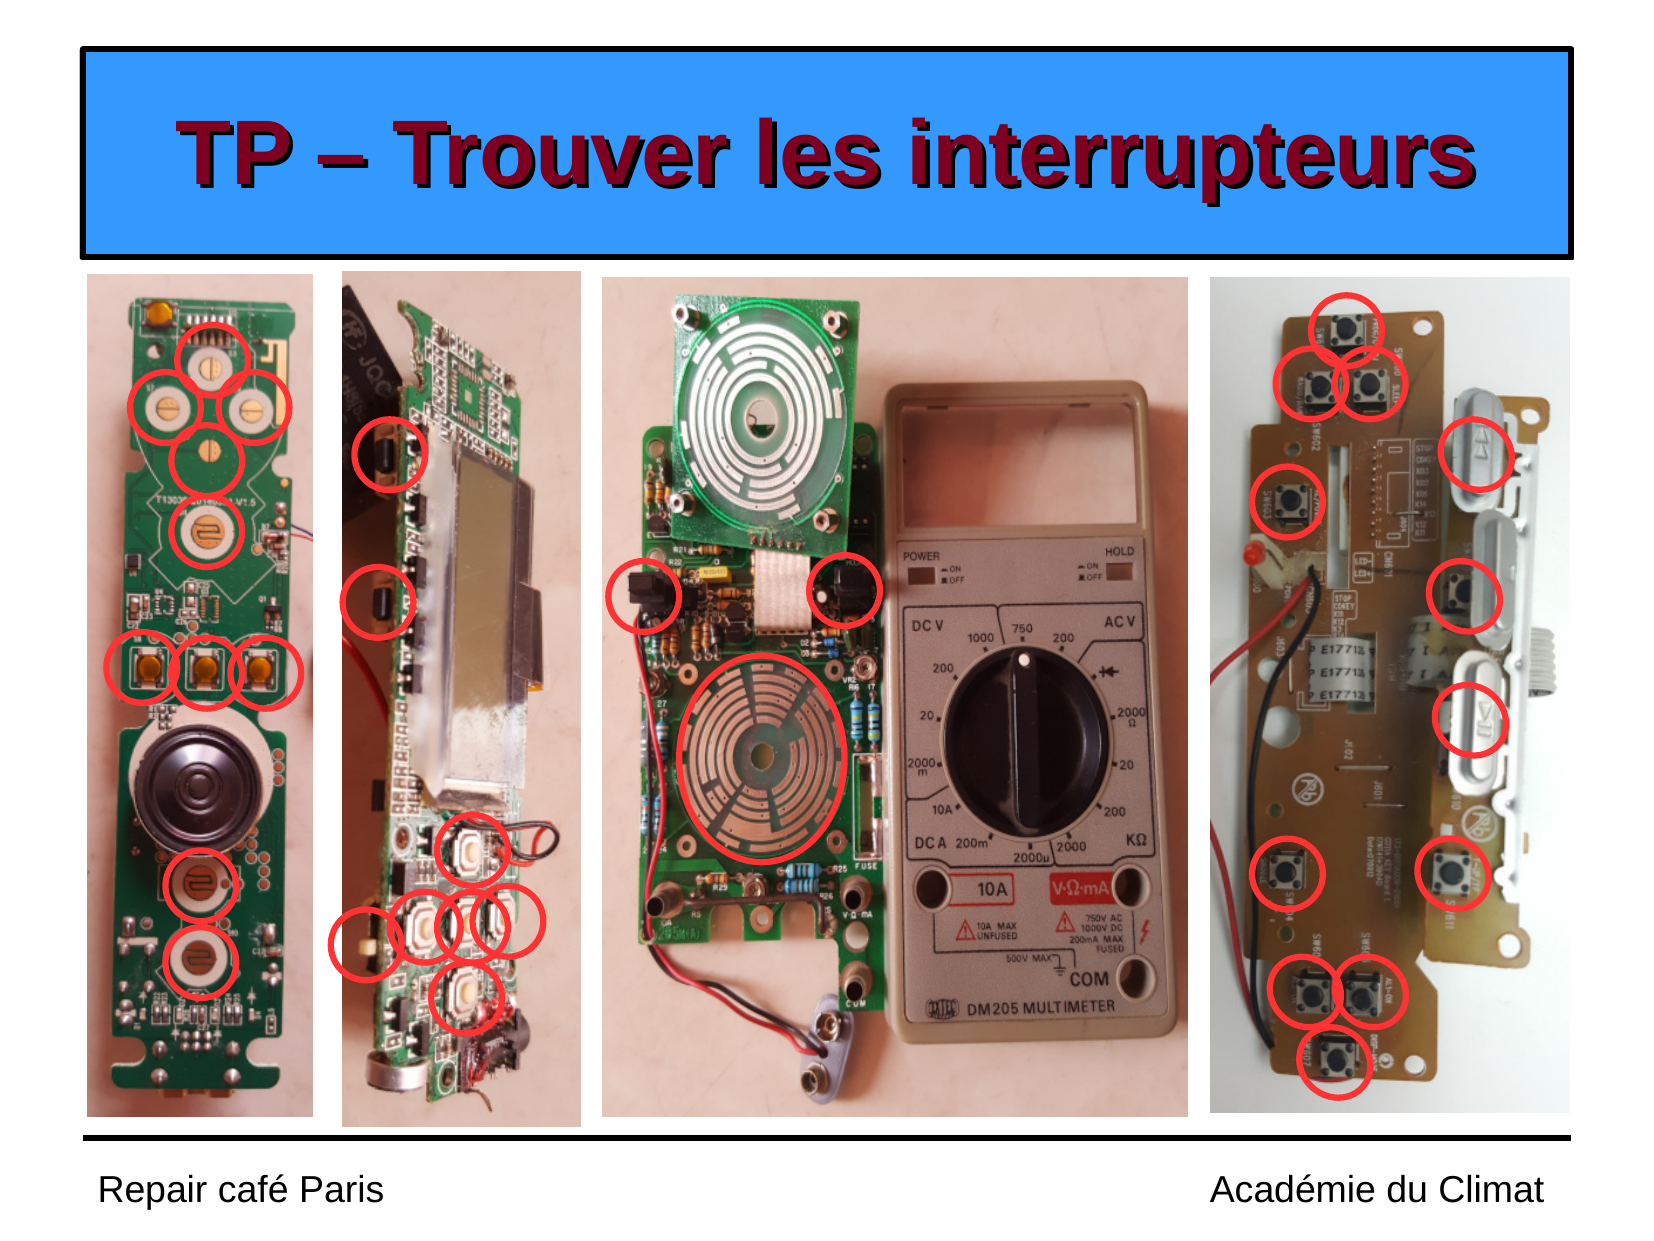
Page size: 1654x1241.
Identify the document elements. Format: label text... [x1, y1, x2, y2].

text_box Repair café Paris Académie du Climat [82, 1161, 1571, 1219]
picture [455, 895, 487, 959]
picture [342, 913, 396, 977]
title TP – Trouver les interrupteurs [82, 49, 1571, 257]
picture [1210, 277, 1570, 1113]
picture [441, 819, 504, 882]
picture [493, 890, 540, 953]
picture [602, 277, 1188, 1117]
picture [435, 966, 498, 1030]
picture [87, 274, 313, 1117]
picture [346, 571, 410, 634]
picture [342, 271, 581, 1127]
picture [441, 907, 457, 948]
picture [394, 931, 398, 942]
picture [476, 899, 504, 950]
picture [395, 895, 443, 959]
